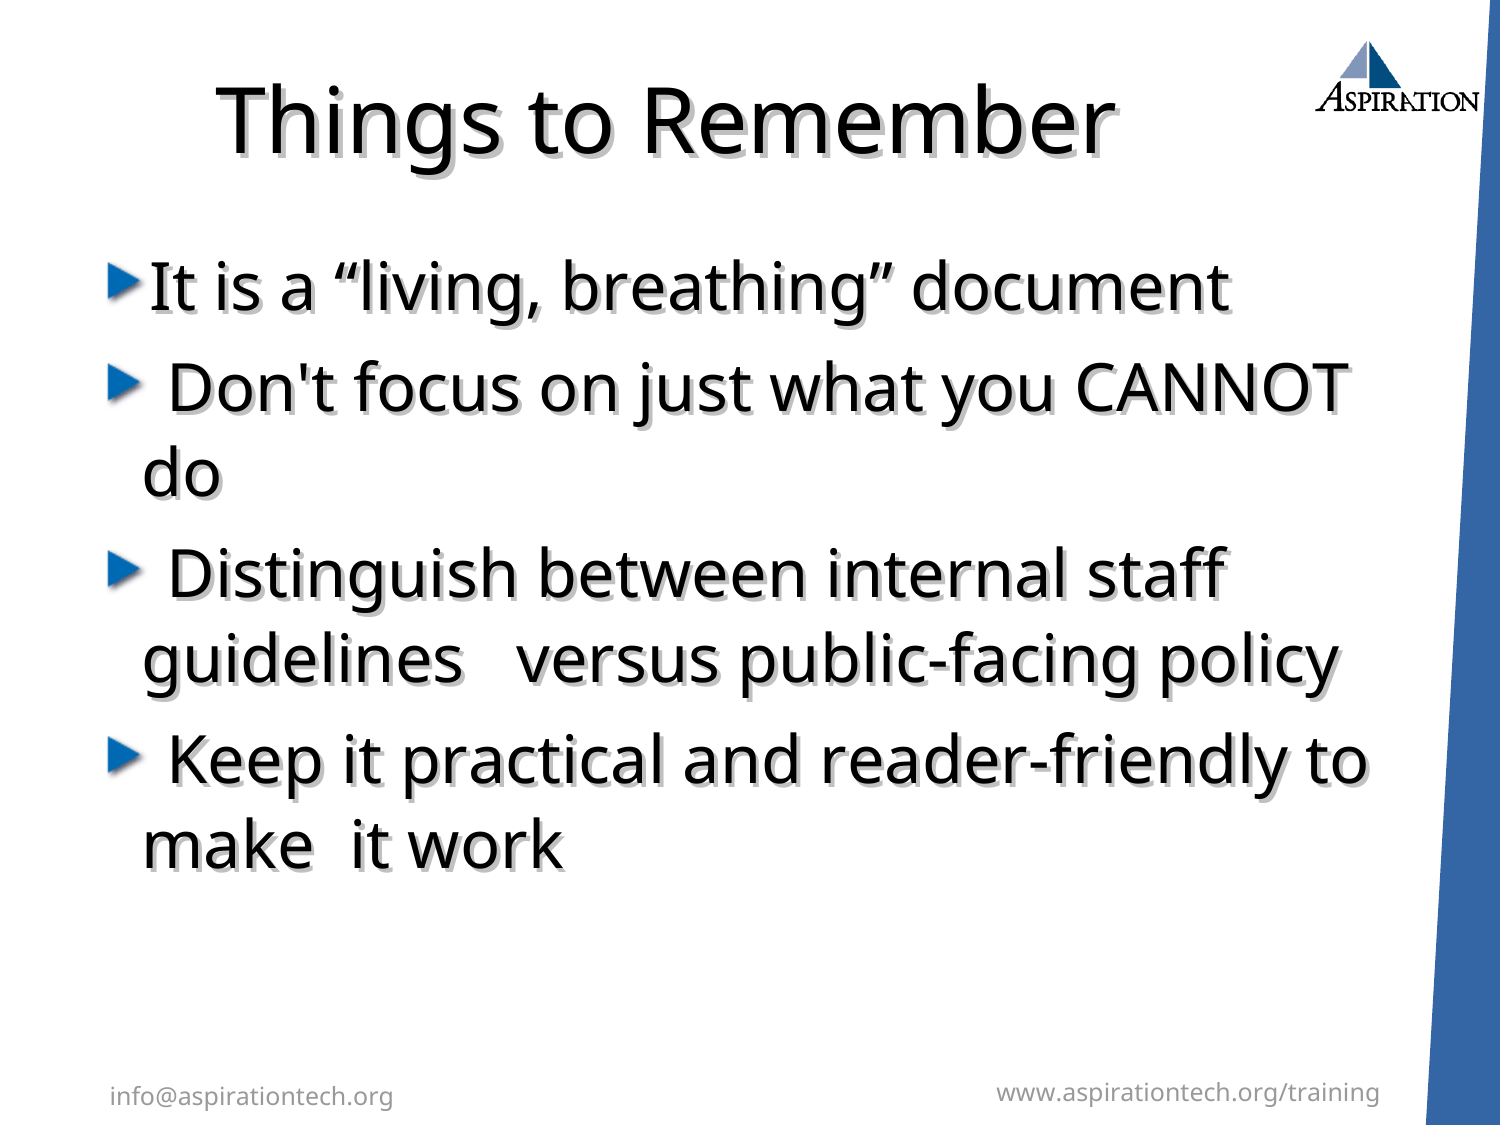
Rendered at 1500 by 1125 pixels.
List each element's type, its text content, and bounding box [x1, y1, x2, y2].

picture [1315, 41, 1480, 120]
list It is a “living, breathing” document Don't focus on just what you CANNOT do Distinguish between internal staff guidelines versus public-facing policy Keep it practical and reader-friendly to make it work [49, 238, 1447, 892]
title Things to Remember [49, 19, 1284, 206]
